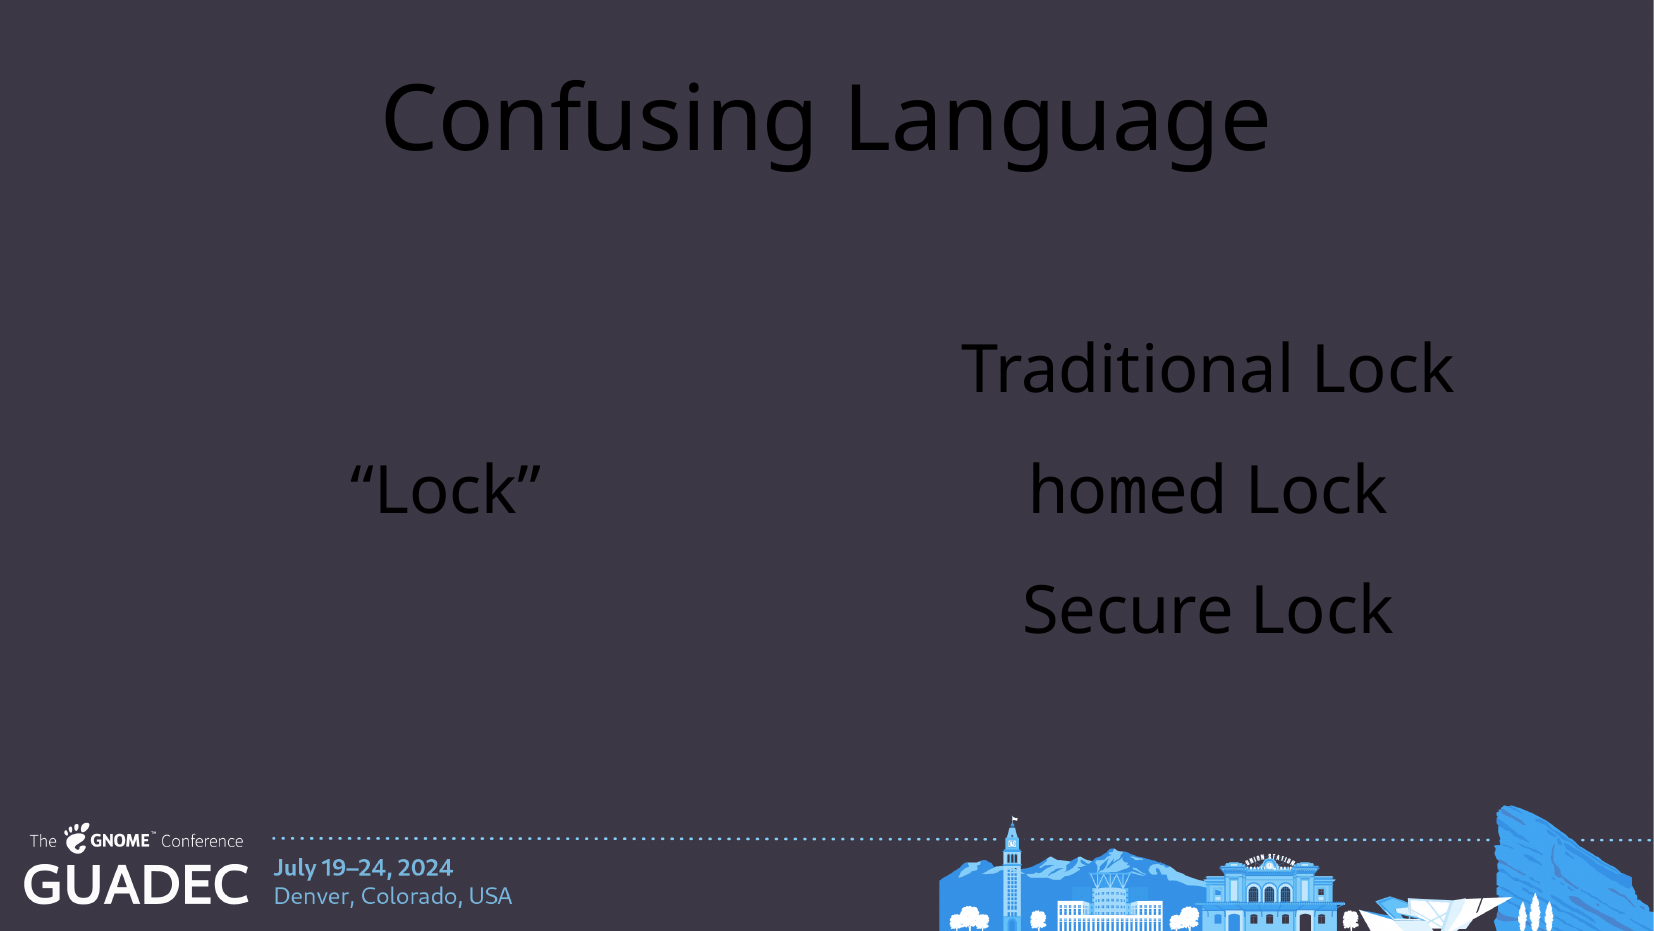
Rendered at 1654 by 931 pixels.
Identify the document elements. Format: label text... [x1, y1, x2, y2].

title Confusing Language [82, 37, 1571, 193]
list “Lock” [82, 217, 809, 758]
list Traditional Lock homed Lock Secure Lock [845, 217, 1572, 758]
picture [0, 0, 1654, 931]
